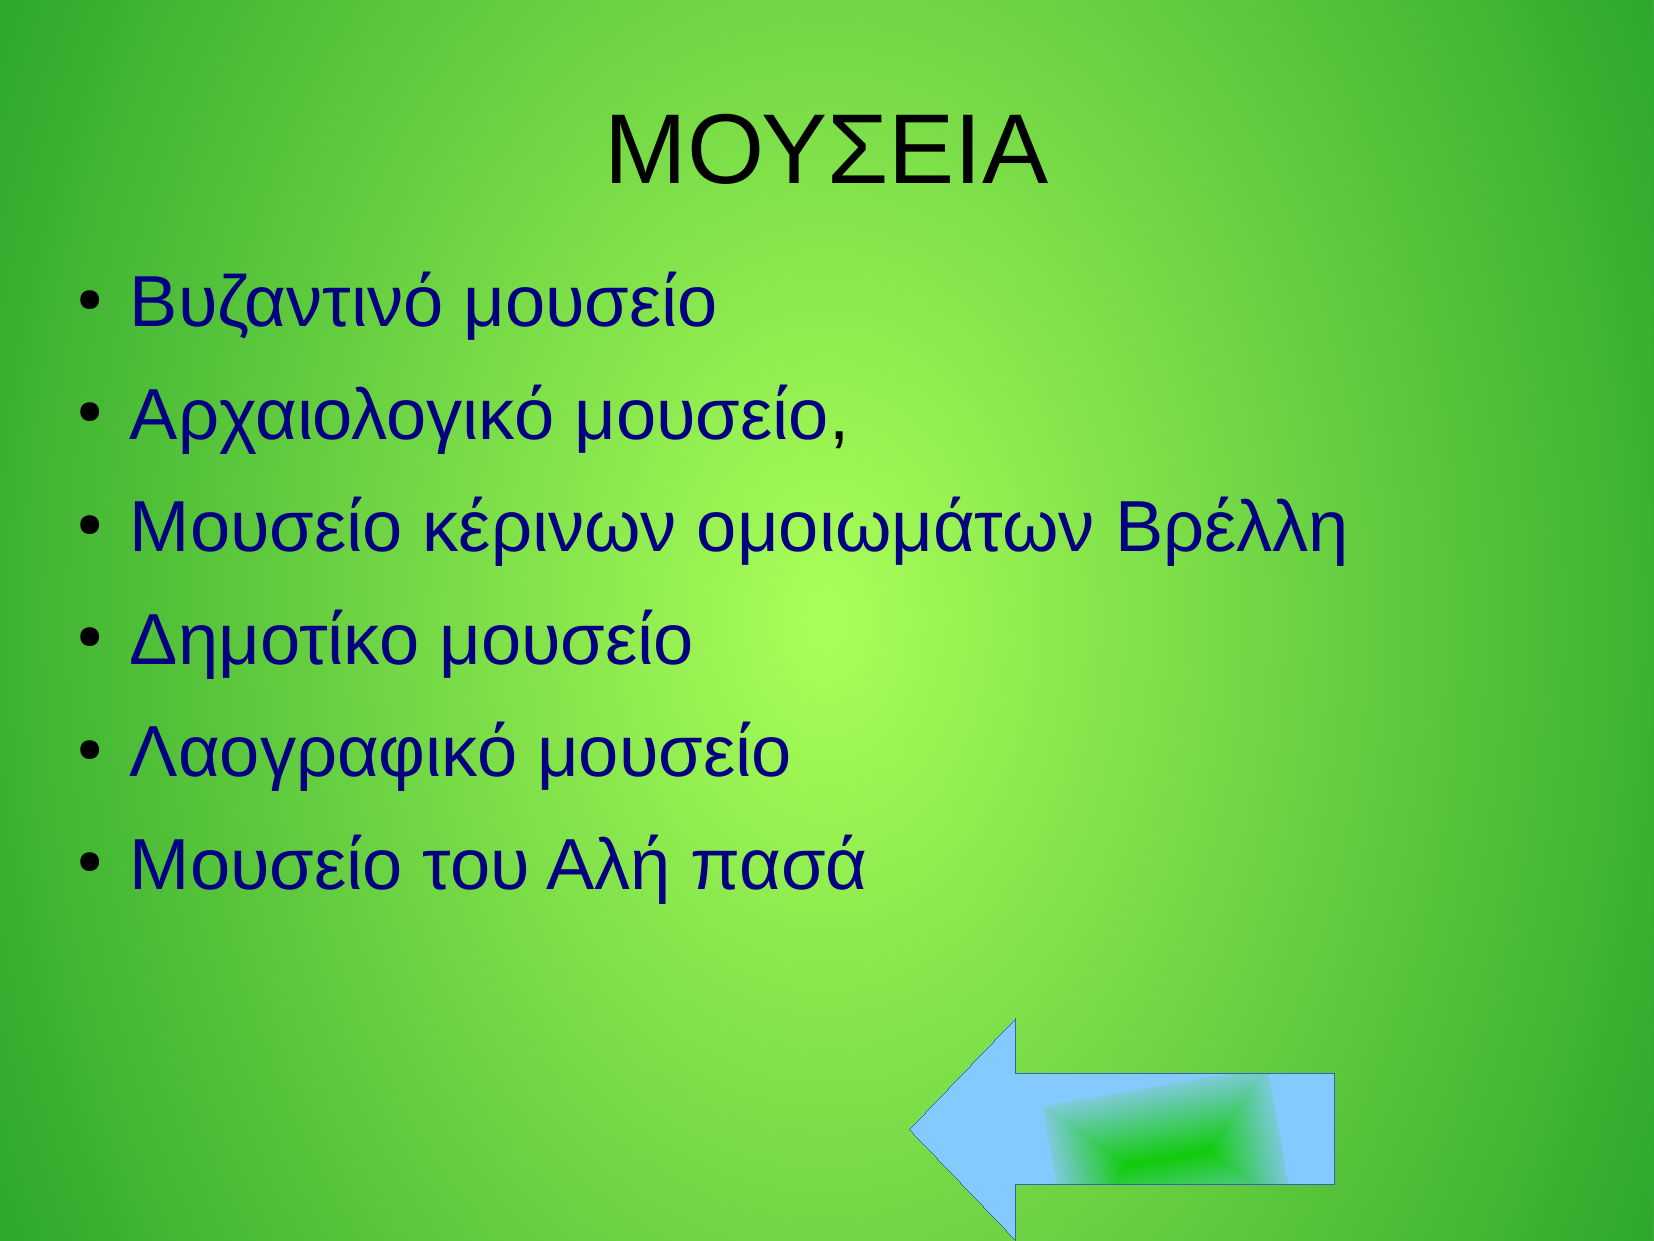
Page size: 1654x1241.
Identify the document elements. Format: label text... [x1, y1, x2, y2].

text_box [909, 1018, 1335, 1241]
title ΜΟΥΣΕΙΑ [82, 47, 1571, 252]
list Βυζαντινό μουσείο Αρχαιολογικό μουσείο, Μουσείο κέρινων ομοιωμάτων Βρέλλη Δημοτίκο μουσείο Λαογραφικό μουσείο Μουσείο του Αλή πασά [59, 261, 1548, 981]
